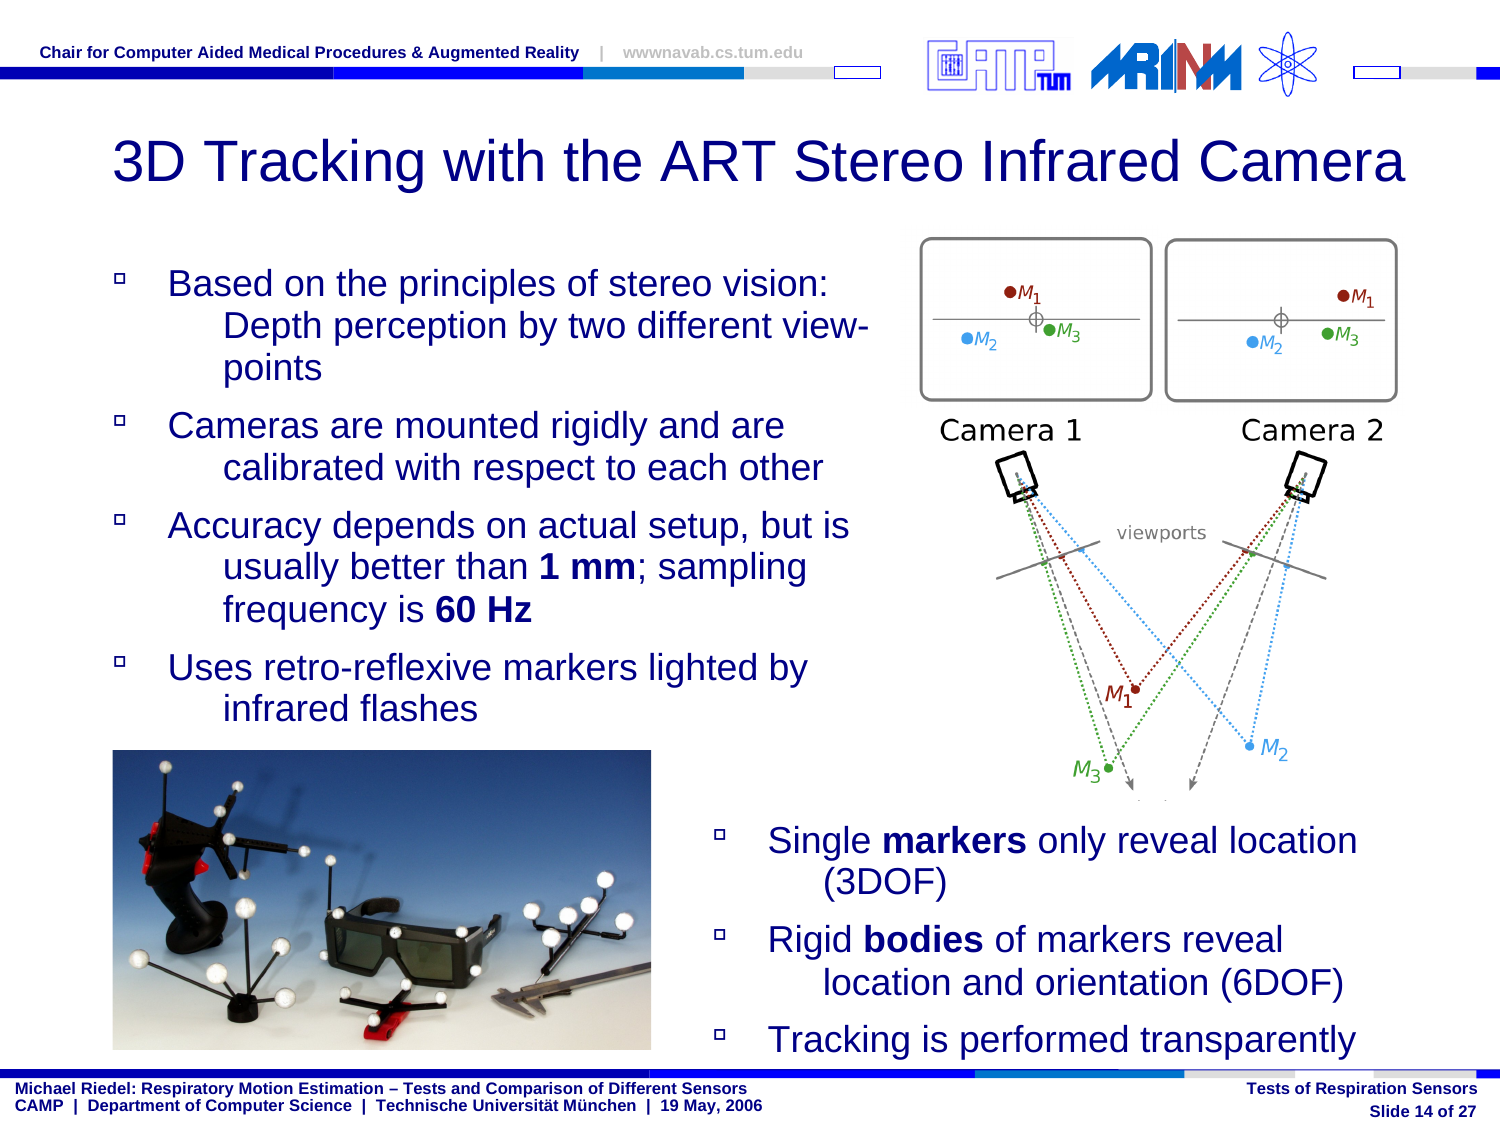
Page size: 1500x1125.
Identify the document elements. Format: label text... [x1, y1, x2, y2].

list Based on the principles of stereo vision: Depth perception by two different view-points Cameras are mounted rigidly and are calibrated with respect to each other Accuracy depends on actual setup, but is usually better than 1 mm; sampling frequency is 60 Hz Uses retro-reflexive markers lighted by infrared flashes [112, 262, 901, 730]
picture [901, 276, 1405, 801]
picture [923, 37, 1074, 95]
text_box Tests of Respiration Sensors [1231, 1073, 1493, 1107]
picture [112, 750, 652, 1051]
picture [1258, 31, 1317, 97]
title 3D Tracking with the ART Stereo Infrared Camera [112, 112, 1426, 276]
list Single markers only reveal location (3DOF) Rigid bodies of markers reveal location and orientation (6DOF) Tracking is performed transparently [712, 819, 1388, 1061]
